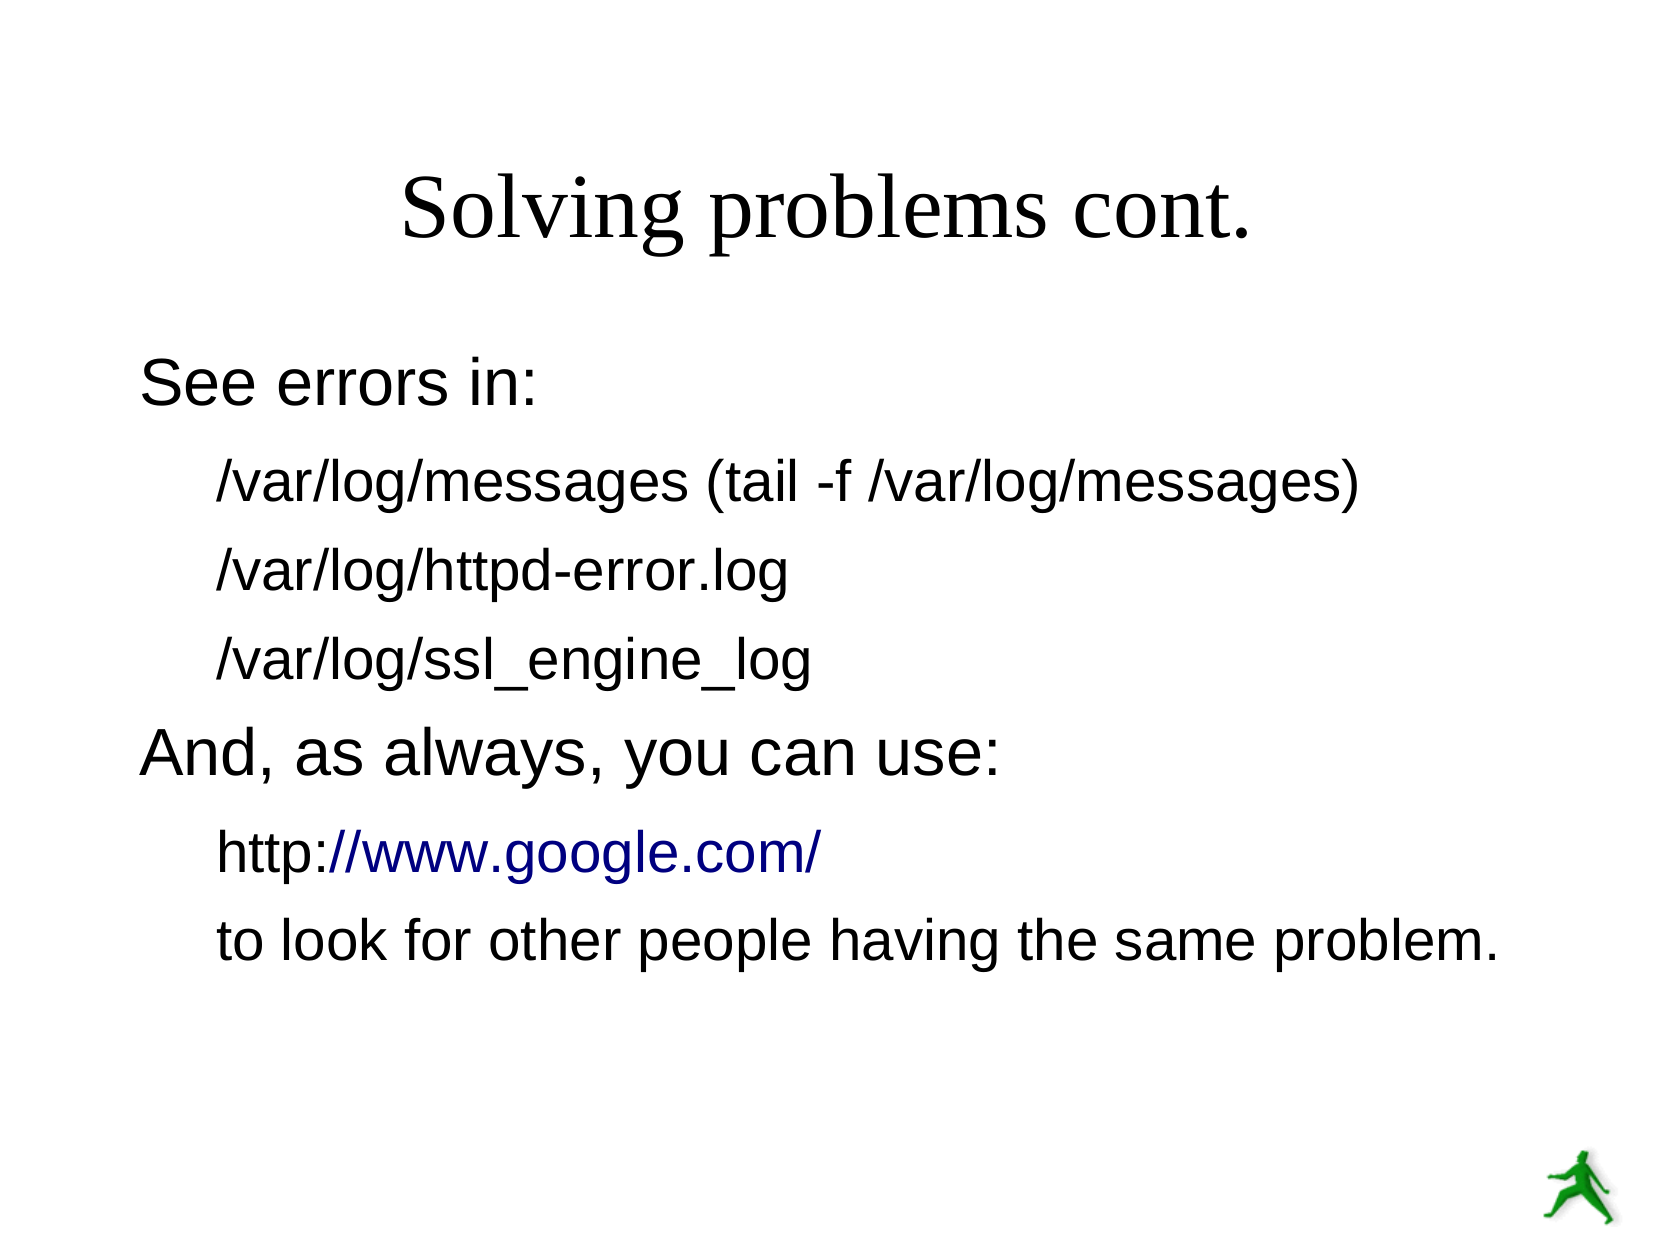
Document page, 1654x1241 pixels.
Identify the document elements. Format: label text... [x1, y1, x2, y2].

list See errors in: /var/log/messages (tail -f /var/log/messages) /var/log/httpd-error.log /var/log/ssl_engine_log And, as always, you can use: http://www.google.com/ to look for other people having the same problem. [121, 344, 1534, 1164]
picture [1541, 1135, 1634, 1227]
title Solving problems cont. [121, 102, 1534, 311]
